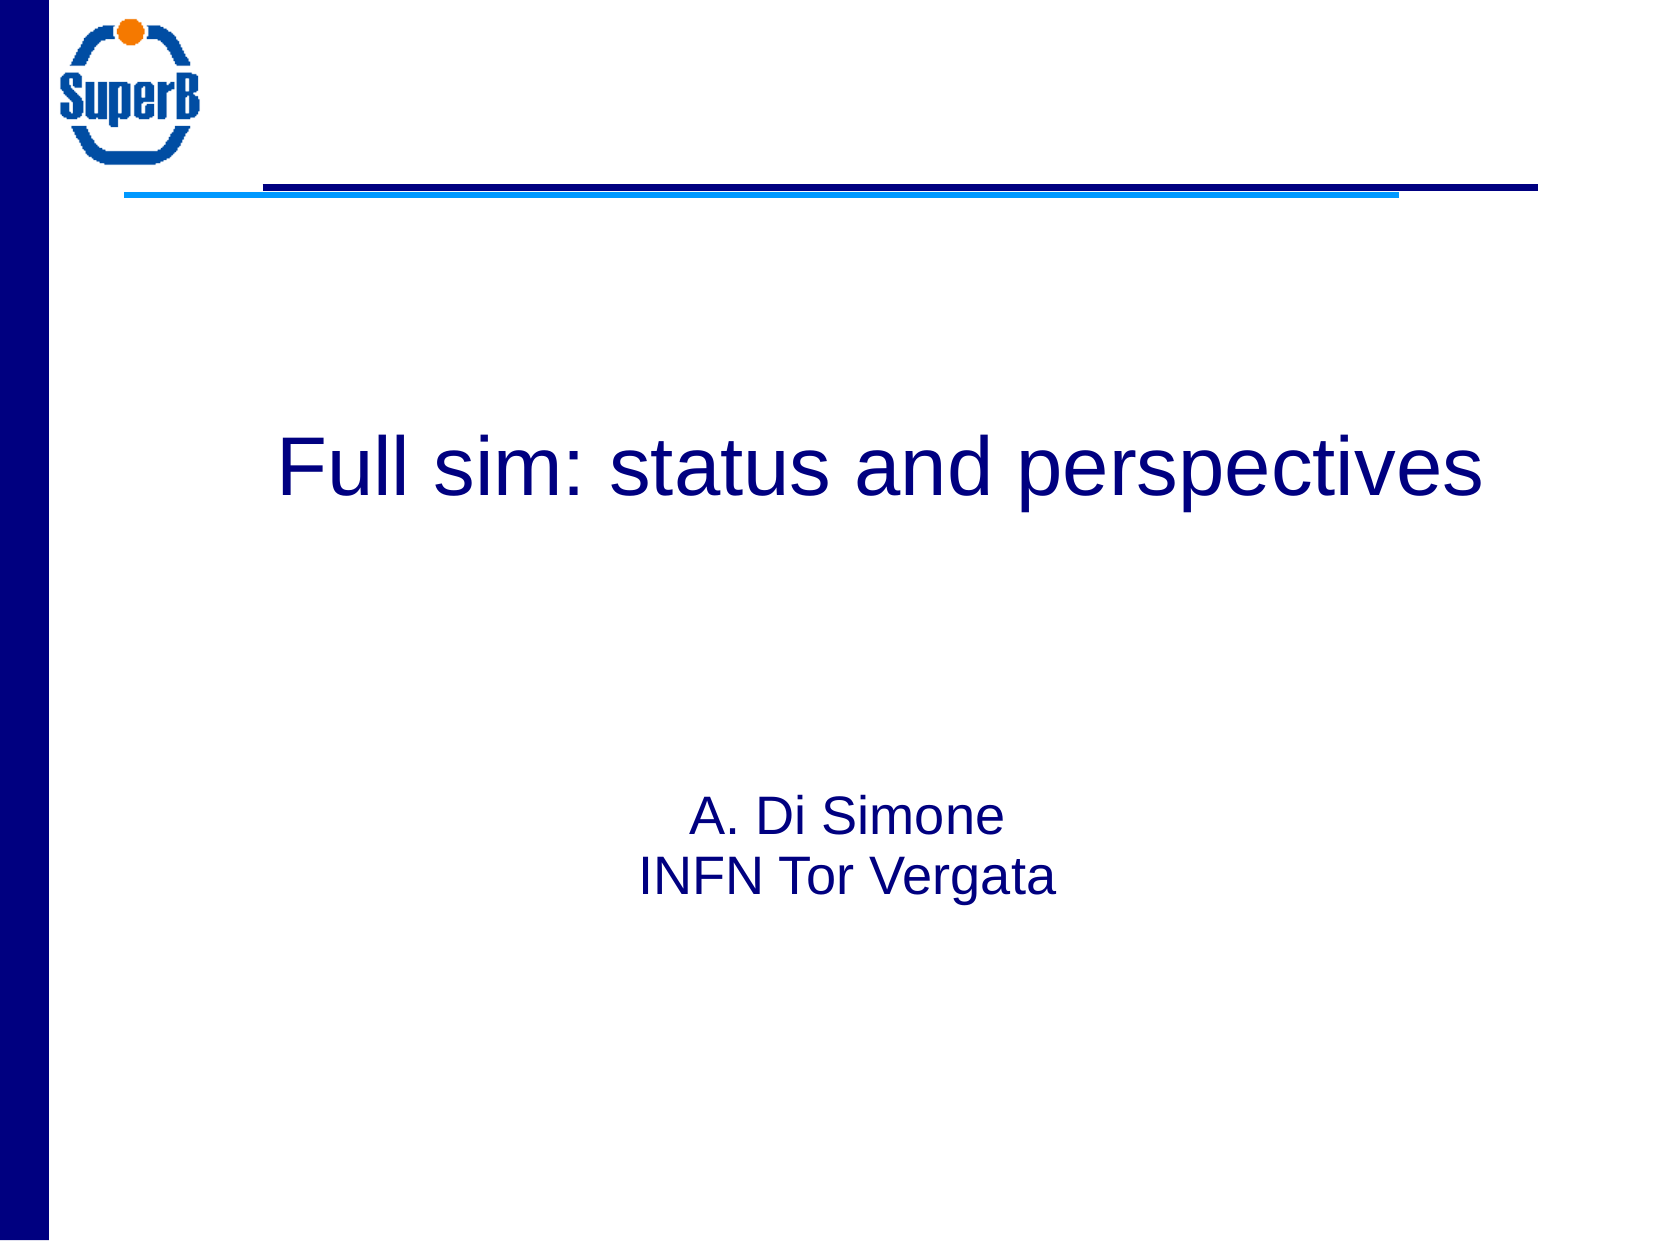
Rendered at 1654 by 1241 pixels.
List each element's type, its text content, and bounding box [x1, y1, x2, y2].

picture [51, 16, 208, 170]
text_box A. Di Simone INFN Tor Vergata [153, 656, 1542, 914]
text_box Full sim: status and perspectives [261, 412, 1501, 521]
